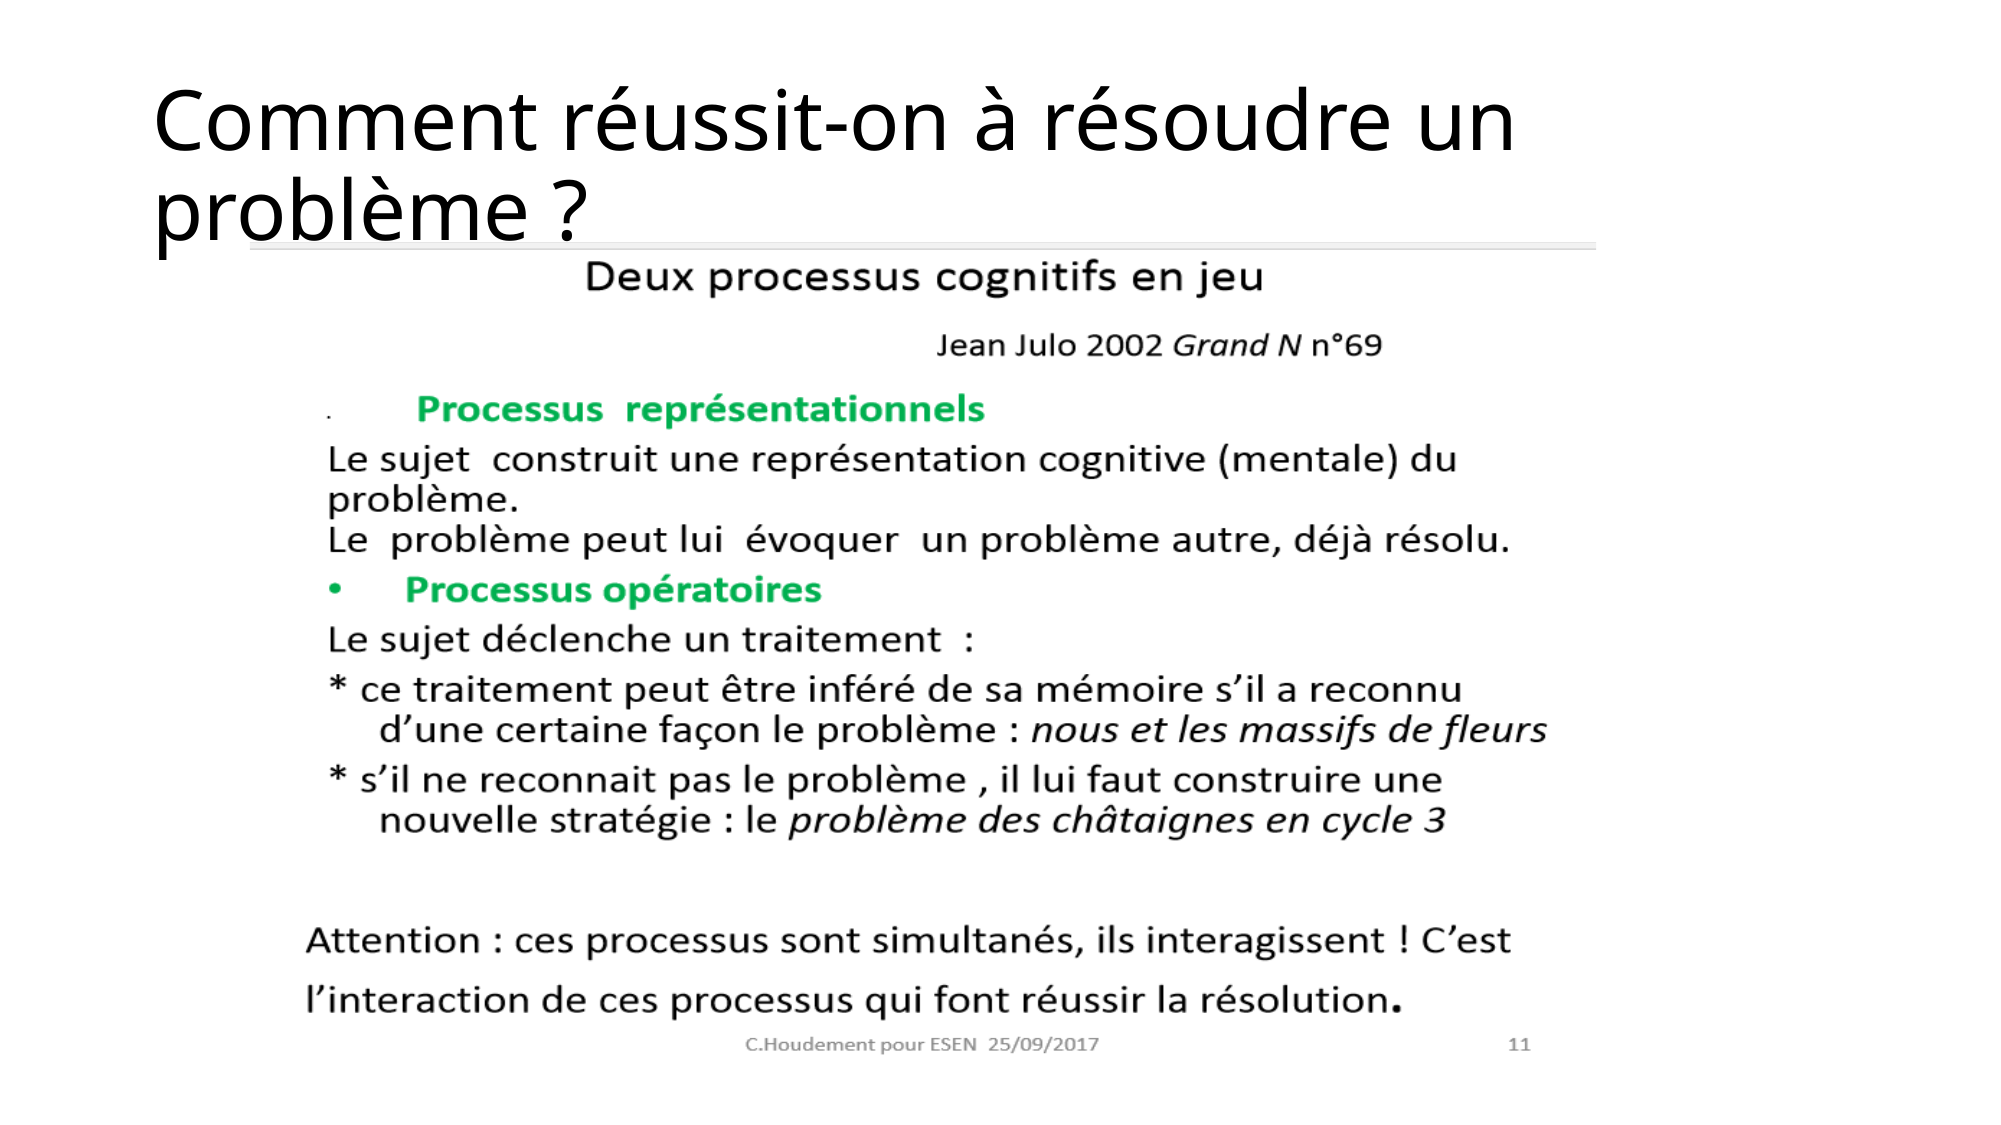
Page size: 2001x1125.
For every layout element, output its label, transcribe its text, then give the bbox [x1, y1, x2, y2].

title Comment réussit-on à résoudre un problème ? [137, 59, 1863, 278]
picture [249, 242, 1597, 1066]
